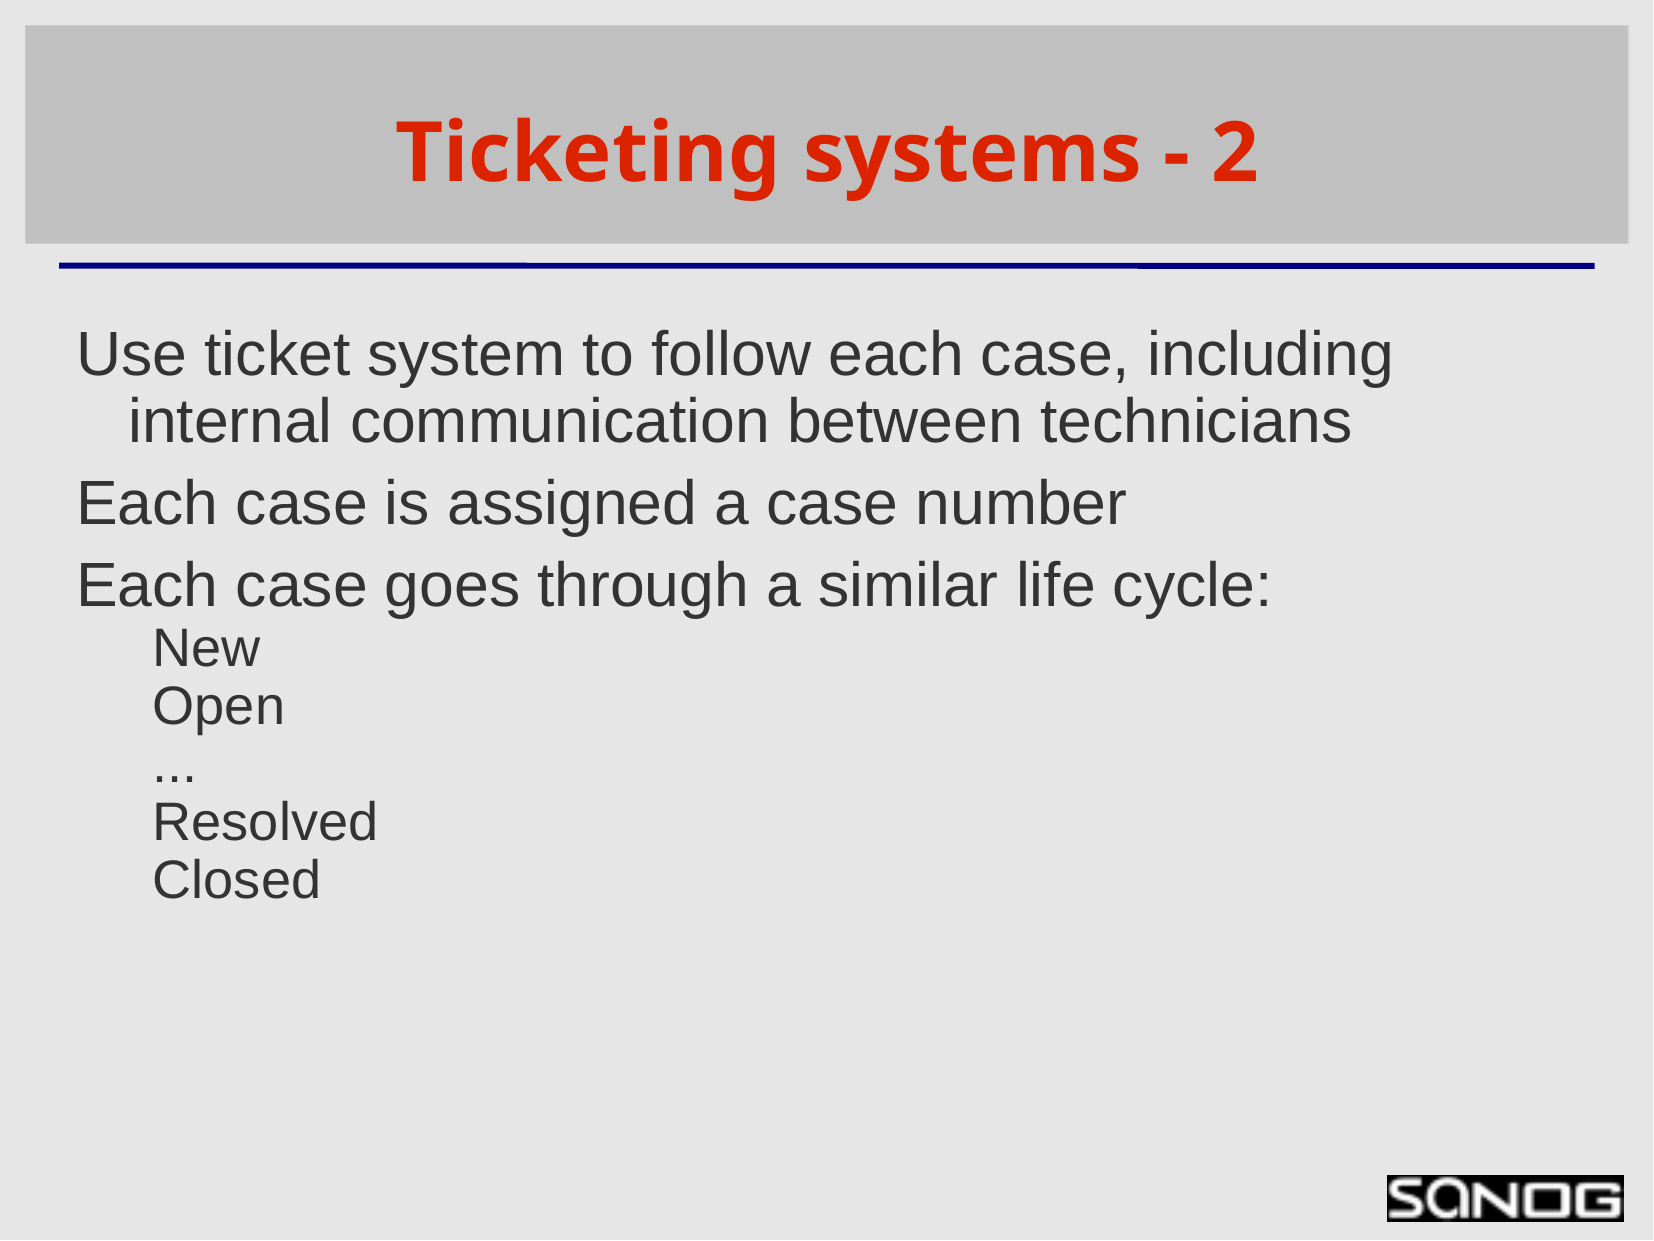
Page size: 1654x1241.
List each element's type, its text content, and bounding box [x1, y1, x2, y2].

picture [1387, 1175, 1624, 1222]
list Use ticket system to follow each case, including internal communication between technicians Each case is assigned a case number Each case goes through a similar life cycle: New Open ... Resolved Closed [59, 322, 1595, 1132]
title Ticketing systems - 2 [121, 46, 1534, 254]
